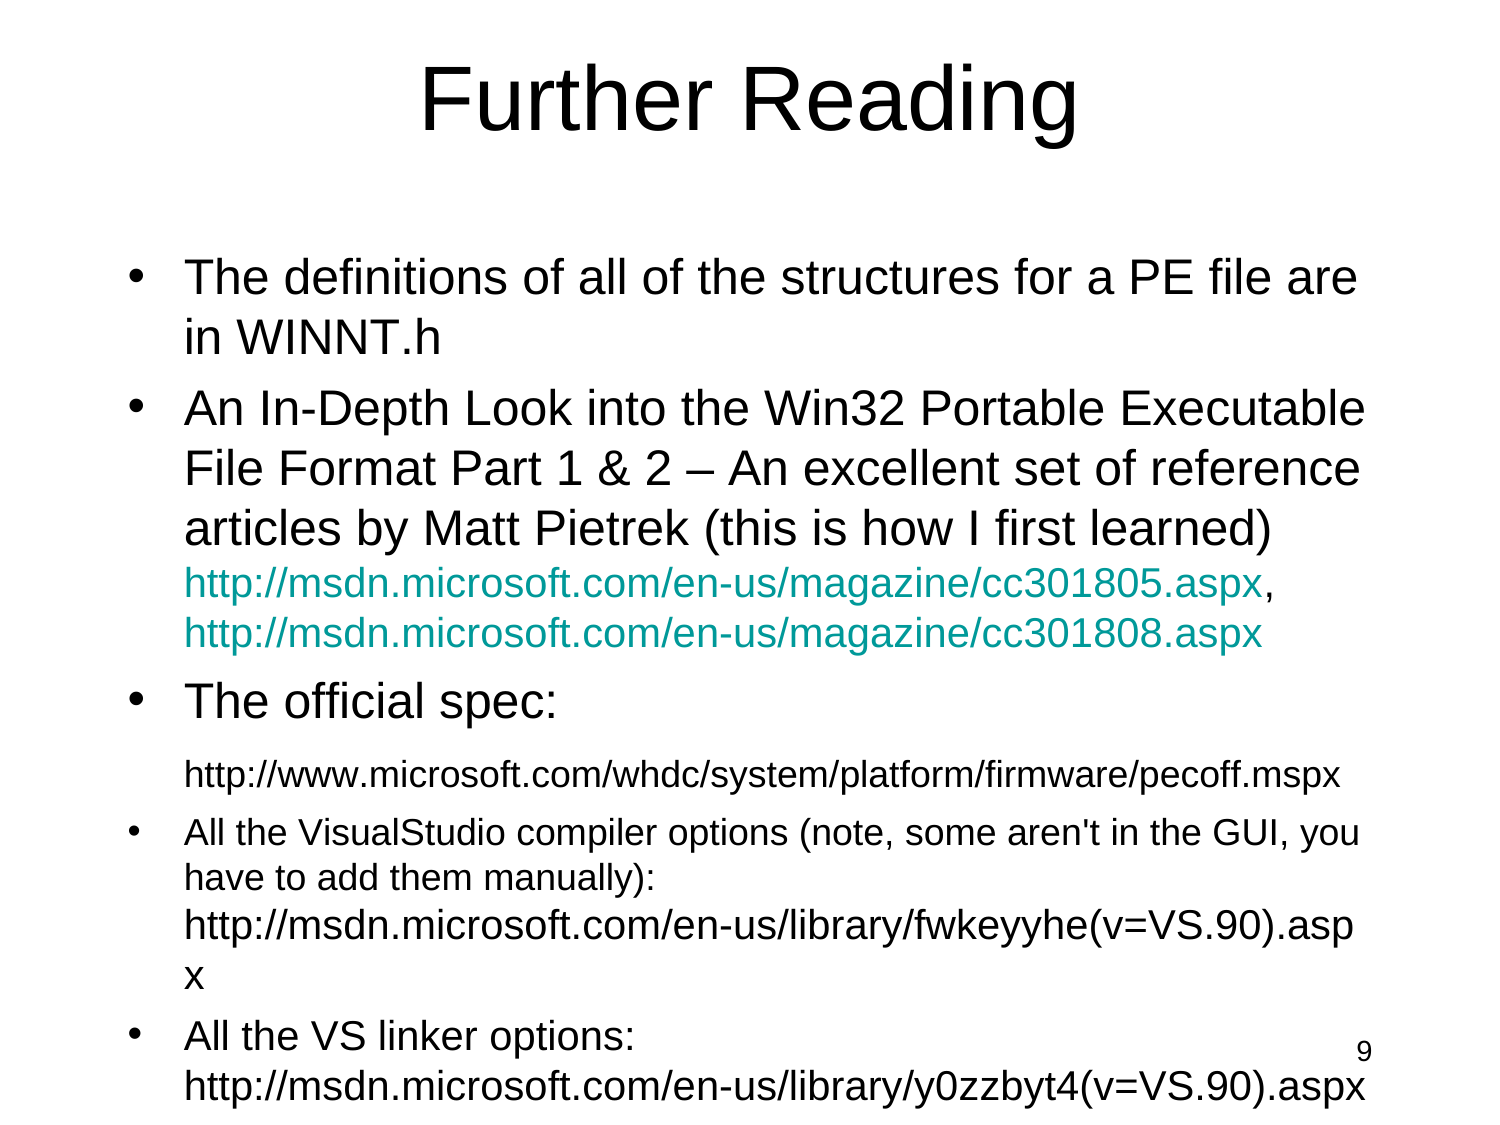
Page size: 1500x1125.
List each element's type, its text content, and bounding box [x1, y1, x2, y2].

title Further Reading [0, 0, 1500, 188]
list The definitions of all of the structures for a PE file are in WINNT.h An In-Depth Look into the Win32 Portable Executable File Format Part 1 & 2 – An excellent set of reference articles by Matt Pietrek (this is how I first learned) http://msdn.microsoft.com/en-us/magazine/cc301805.aspx, http://msdn.microsoft.com/en-us/magazine/cc301808.aspx The official spec: http://www.microsoft.com/whdc/system/platform/firmware/pecoff.mspx All the VisualStudio compiler options (note, some aren't in the GUI, you have to add them manually): http://msdn.microsoft.com/en-us/library/fwkeyyhe(v=VS.90).aspx All the VS linker options: http://msdn.microsoft.com/en-us/library/y0zzbyt4(v=VS.90).aspx [112, 237, 1388, 1125]
text_box <number> [1074, 1025, 1388, 1101]
